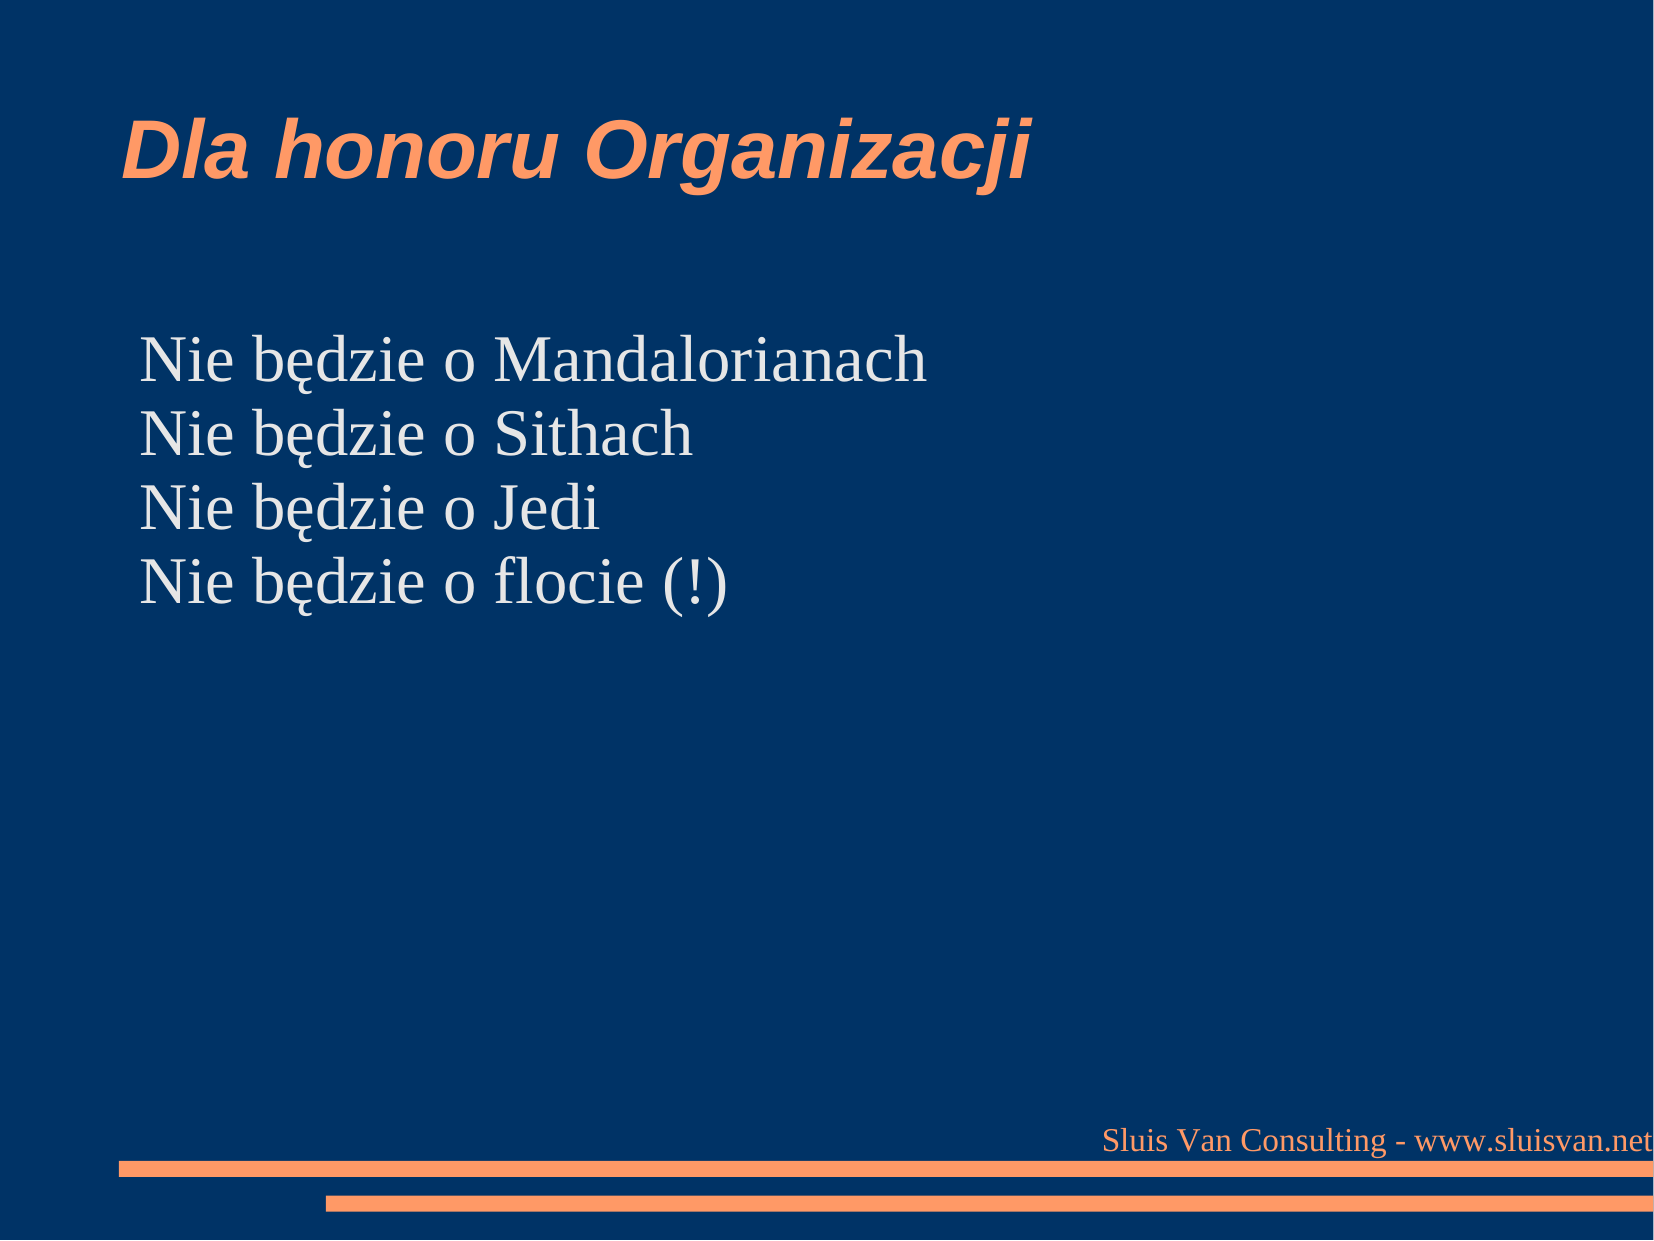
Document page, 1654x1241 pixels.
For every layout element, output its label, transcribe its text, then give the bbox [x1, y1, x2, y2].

list Nie będzie o Mandalorianach Nie będzie o Sithach Nie będzie o Jedi Nie będzie o flocie (!) [121, 322, 1561, 1133]
title Dla honoru Organizacji [121, 46, 1534, 254]
